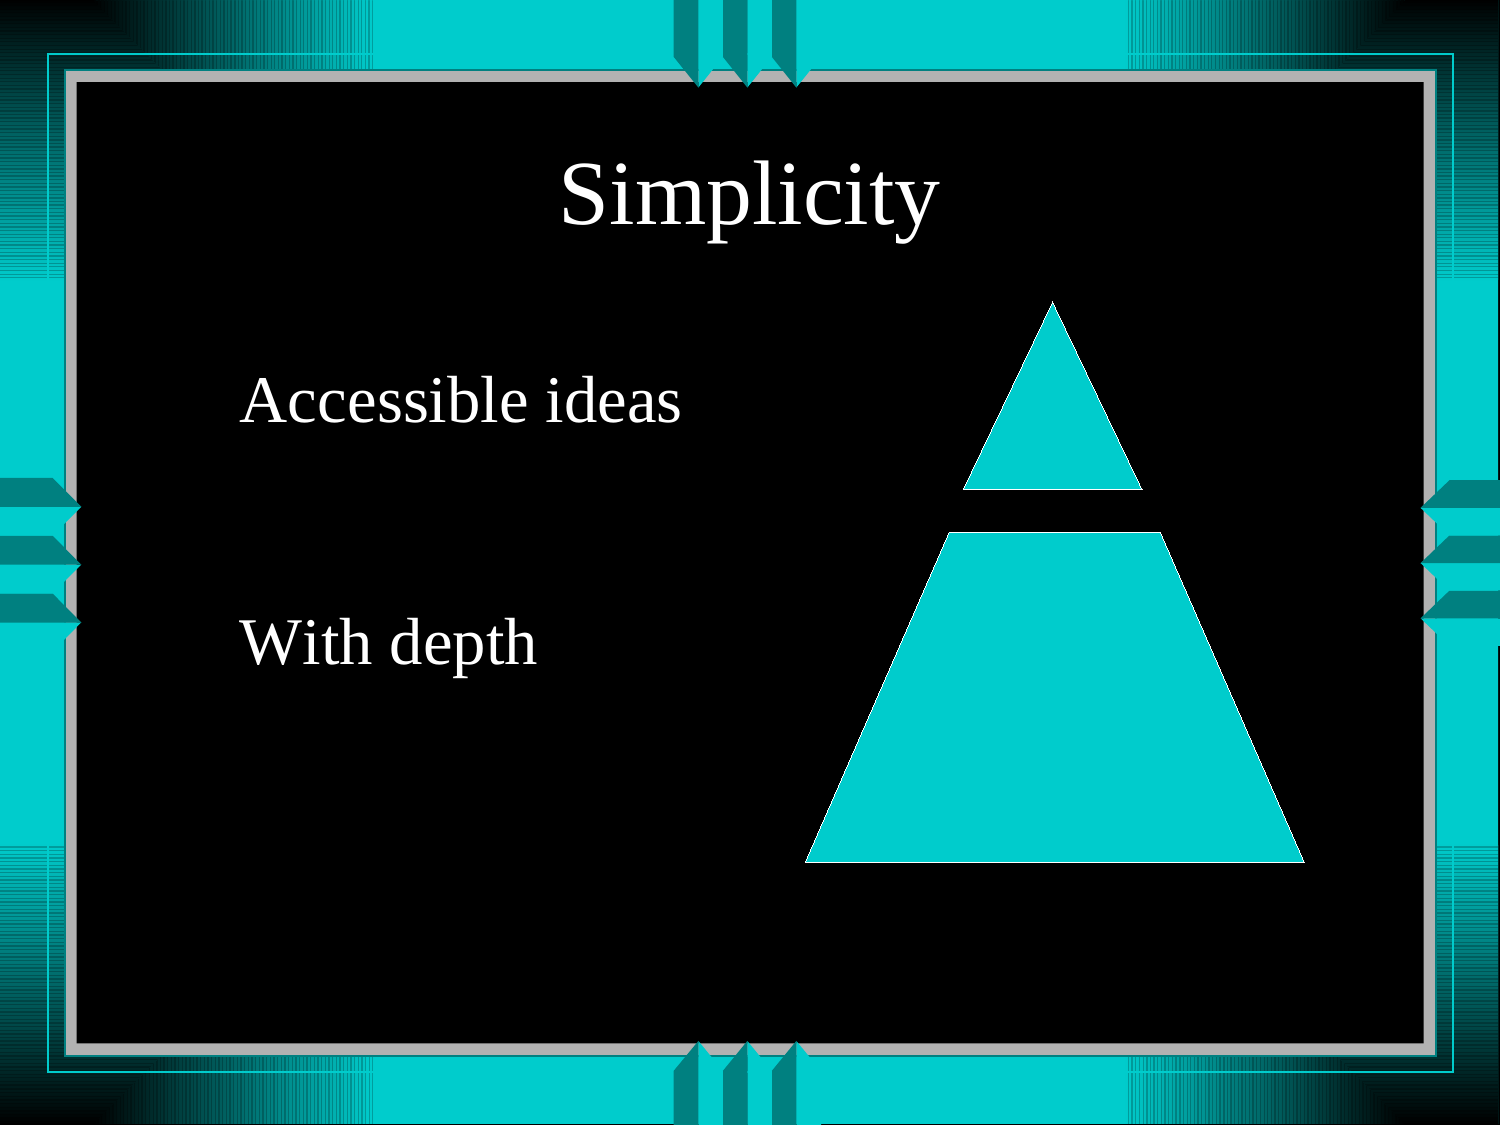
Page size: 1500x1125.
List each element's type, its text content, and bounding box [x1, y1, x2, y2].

text_box Accessible ideas [224, 355, 825, 445]
title Simplicity [112, 99, 1388, 288]
text_box [805, 532, 1305, 863]
text_box With depth [224, 597, 825, 687]
text_box [963, 301, 1143, 490]
